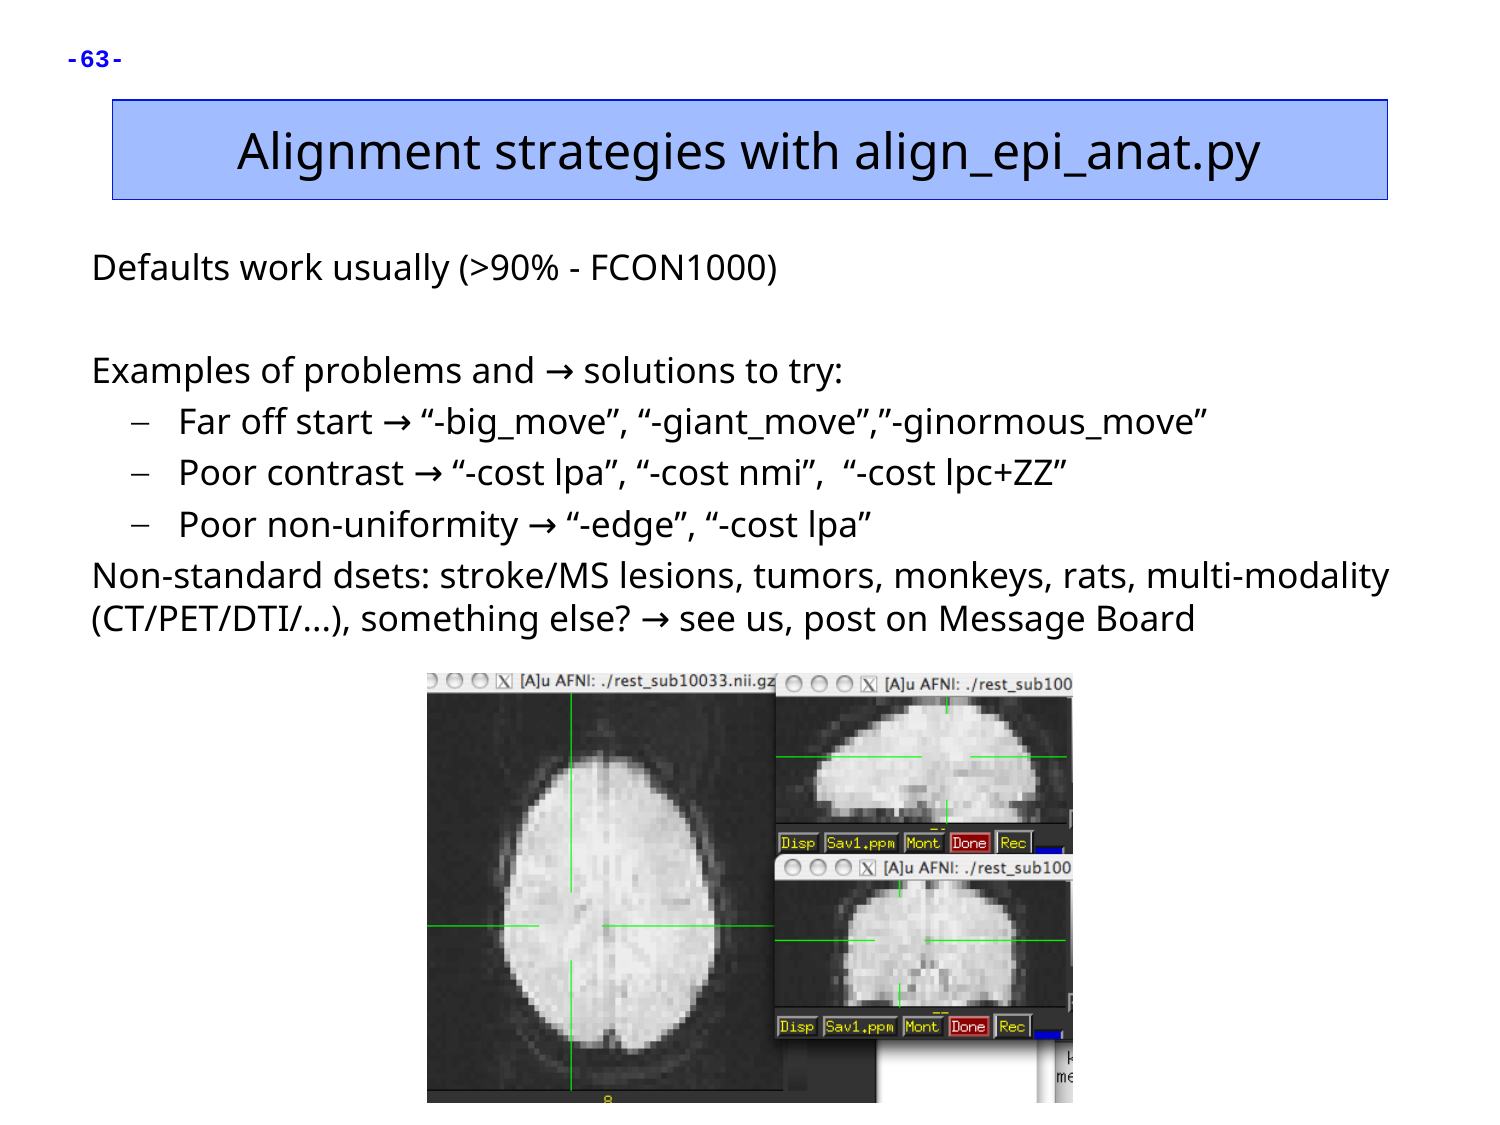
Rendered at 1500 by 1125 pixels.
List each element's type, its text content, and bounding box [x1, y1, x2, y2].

text_box Alignment strategies with align_epi_anat.py [112, 99, 1388, 200]
text_box Defaults work usually (>90% - FCON1000) Examples of problems and → solutions to try: Far off start → “-big_move”, “-giant_move”,”-ginormous_move” Poor contrast → “-cost lpa”, “-cost nmi”, “-cost lpc+ZZ” Poor non-uniformity → “-edge”, “-cost lpa” Non-standard dsets: stroke/MS lesions, tumors, monkeys, rats, multi-modality (CT/PET/DTI/...), something else? → see us, post on Message Board [41, 237, 1438, 563]
picture [427, 673, 1073, 1103]
